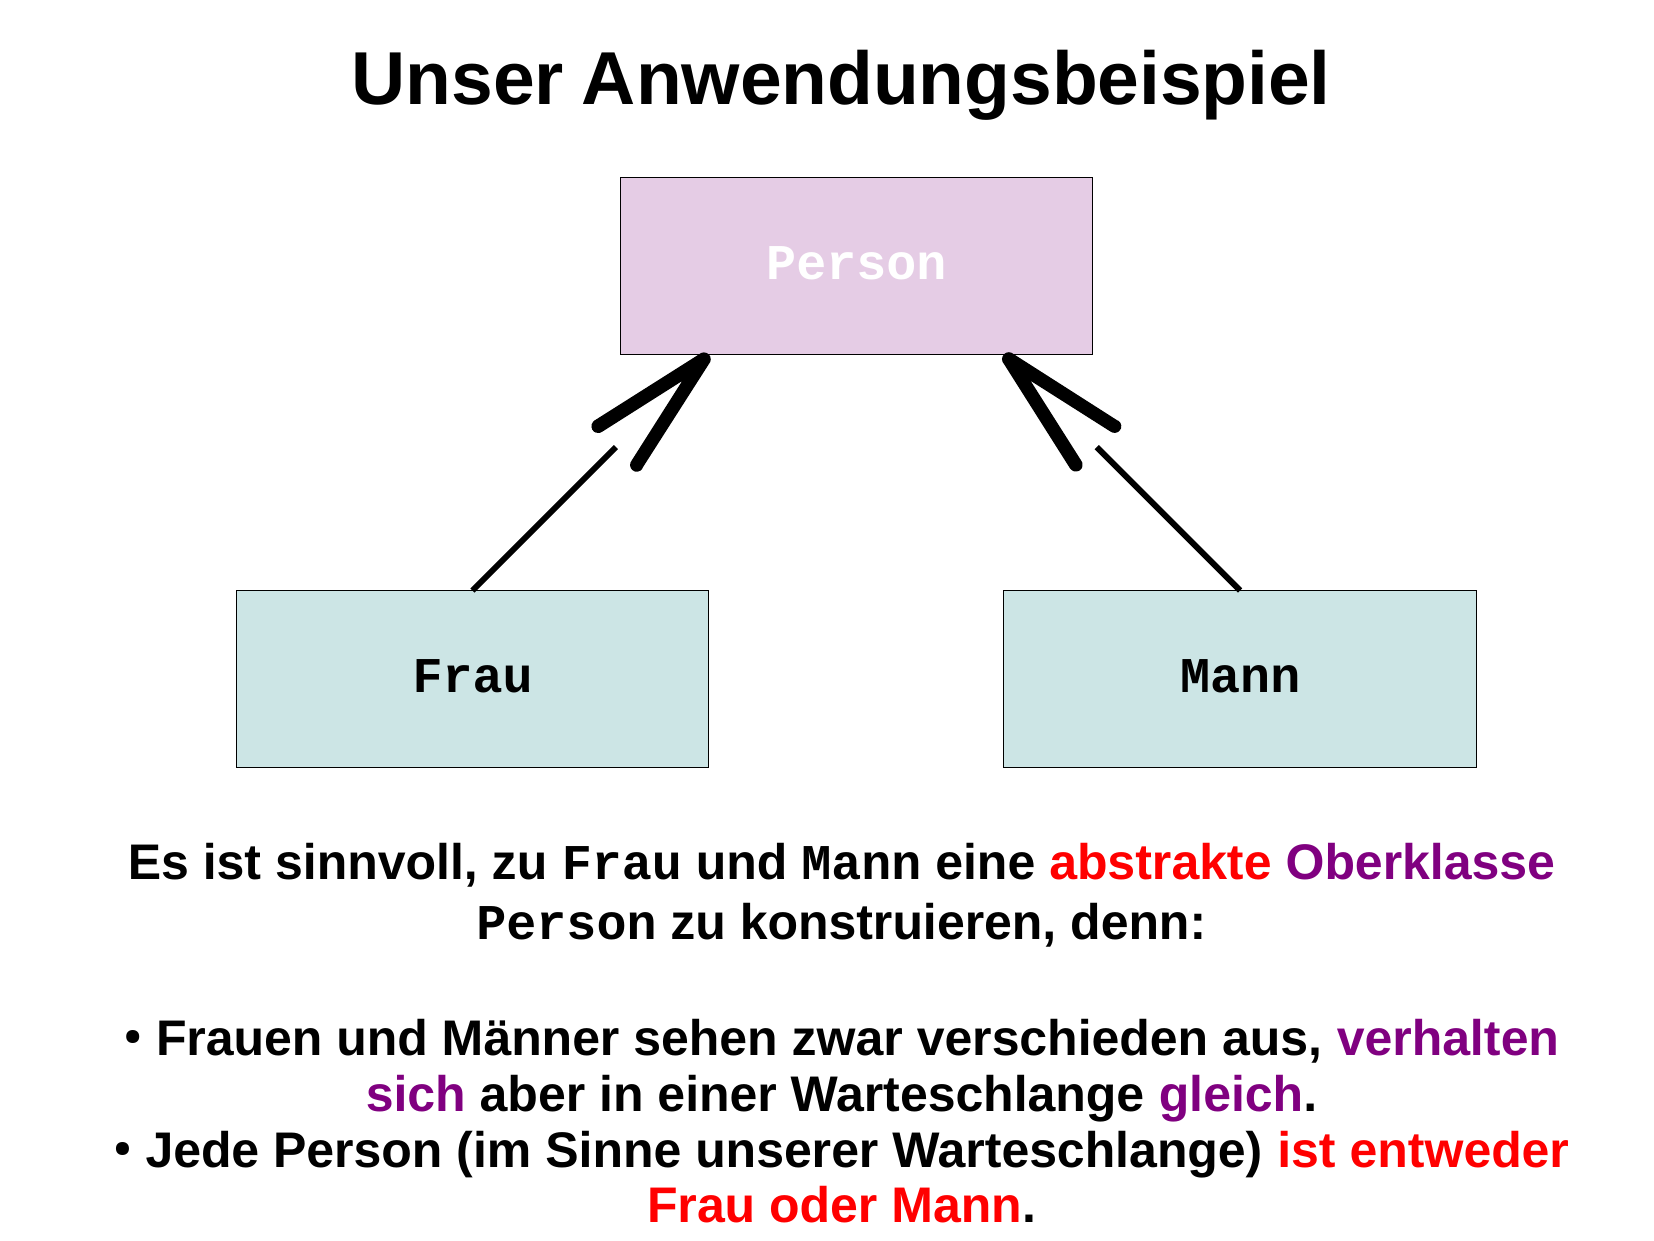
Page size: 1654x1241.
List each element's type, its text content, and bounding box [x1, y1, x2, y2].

text_box Frau [236, 590, 709, 768]
text_box Mann [1003, 590, 1477, 768]
text_box Person [620, 177, 1093, 355]
text_box Es ist sinnvoll, zu Frau und Mann eine abstrakte Oberklasse Person zu konstruieren, denn: Frauen und Männer sehen zwar verschieden aus, verhalten sich aber in einer Warteschlange gleich. Jede Person (im Sinne unserer Warteschlange) ist entweder Frau oder Mann. [59, 826, 1625, 1241]
text_box Unser Anwendungsbeispiel [59, 29, 1625, 129]
